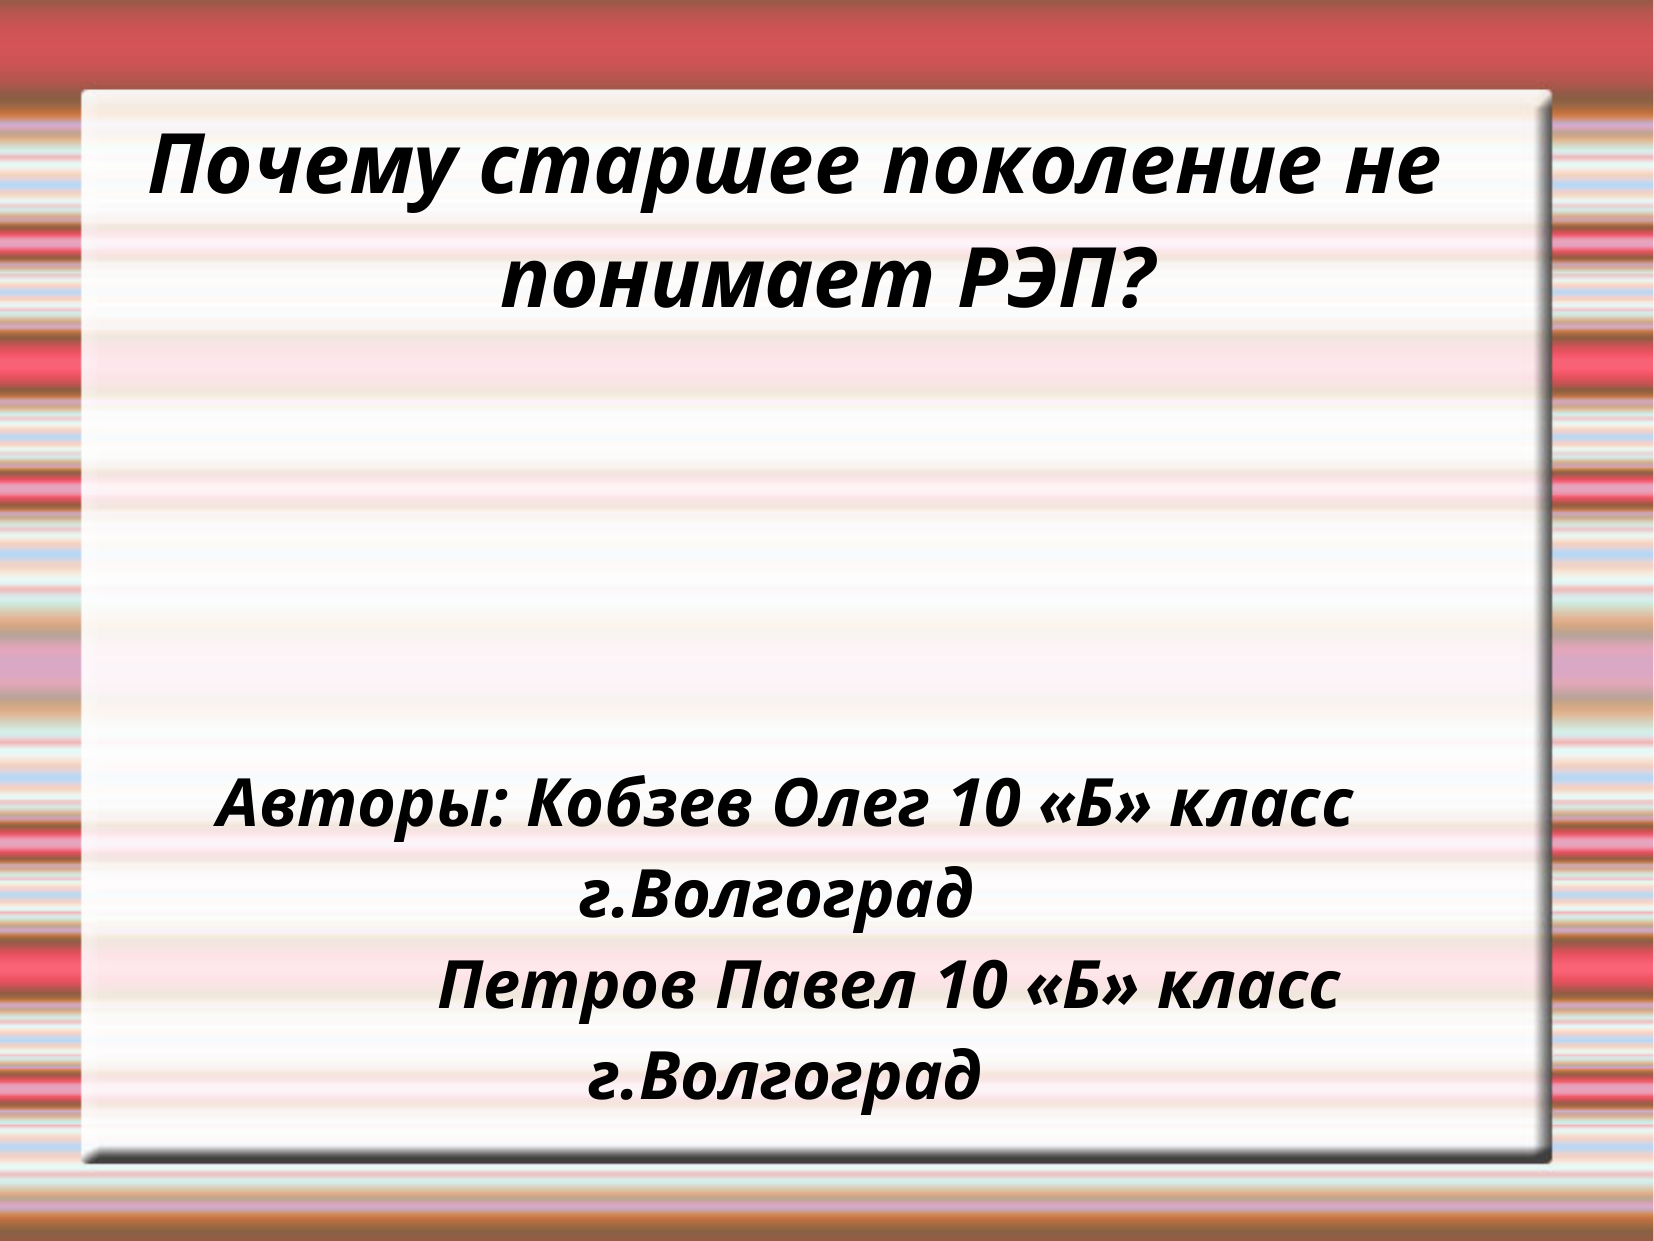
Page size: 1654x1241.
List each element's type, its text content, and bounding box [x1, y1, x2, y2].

subtitle Авторы: Кобзев Олег 10 «Б» класс г.Волгоград Петров Павел 10 «Б» класс г.Волгоград [95, 738, 1477, 1211]
picture [0, 0, 1654, 1241]
title Почему старшее поколение не понимает РЭП? [121, 102, 1534, 335]
